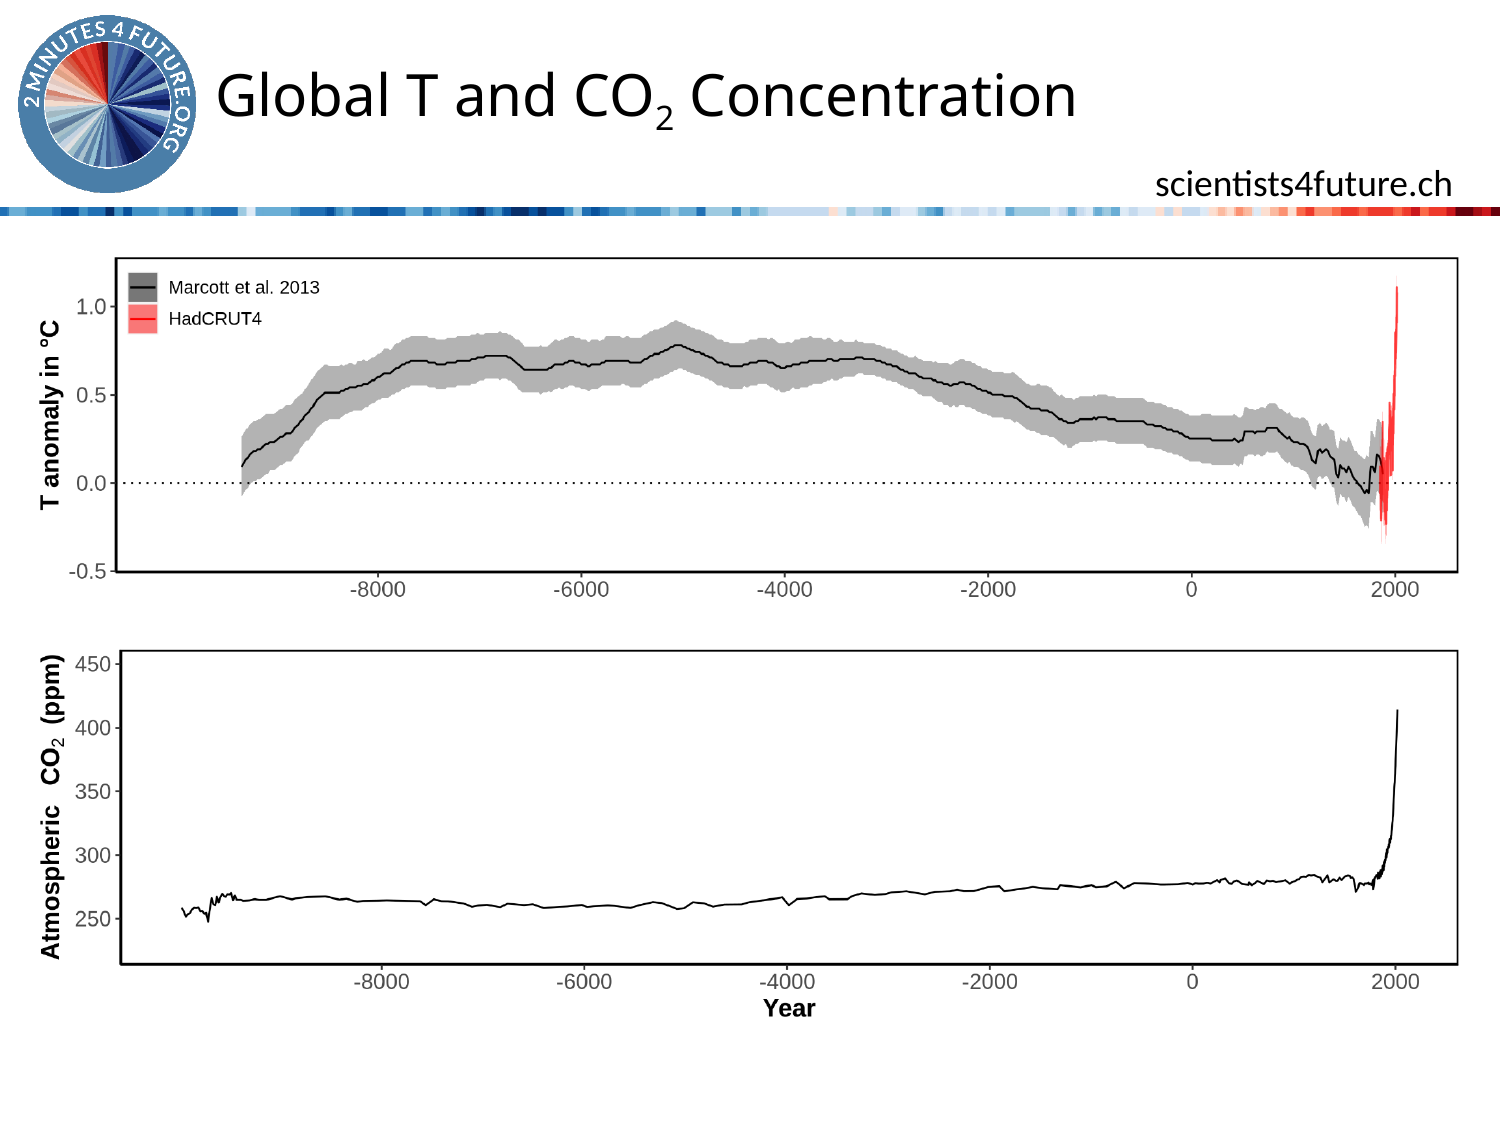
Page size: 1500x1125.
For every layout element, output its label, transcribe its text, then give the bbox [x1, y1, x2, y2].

picture [30, 247, 1468, 1032]
text_box Global T and CO2 Concentration [200, 51, 1455, 157]
picture [0, 207, 1500, 216]
picture [18, 15, 196, 193]
